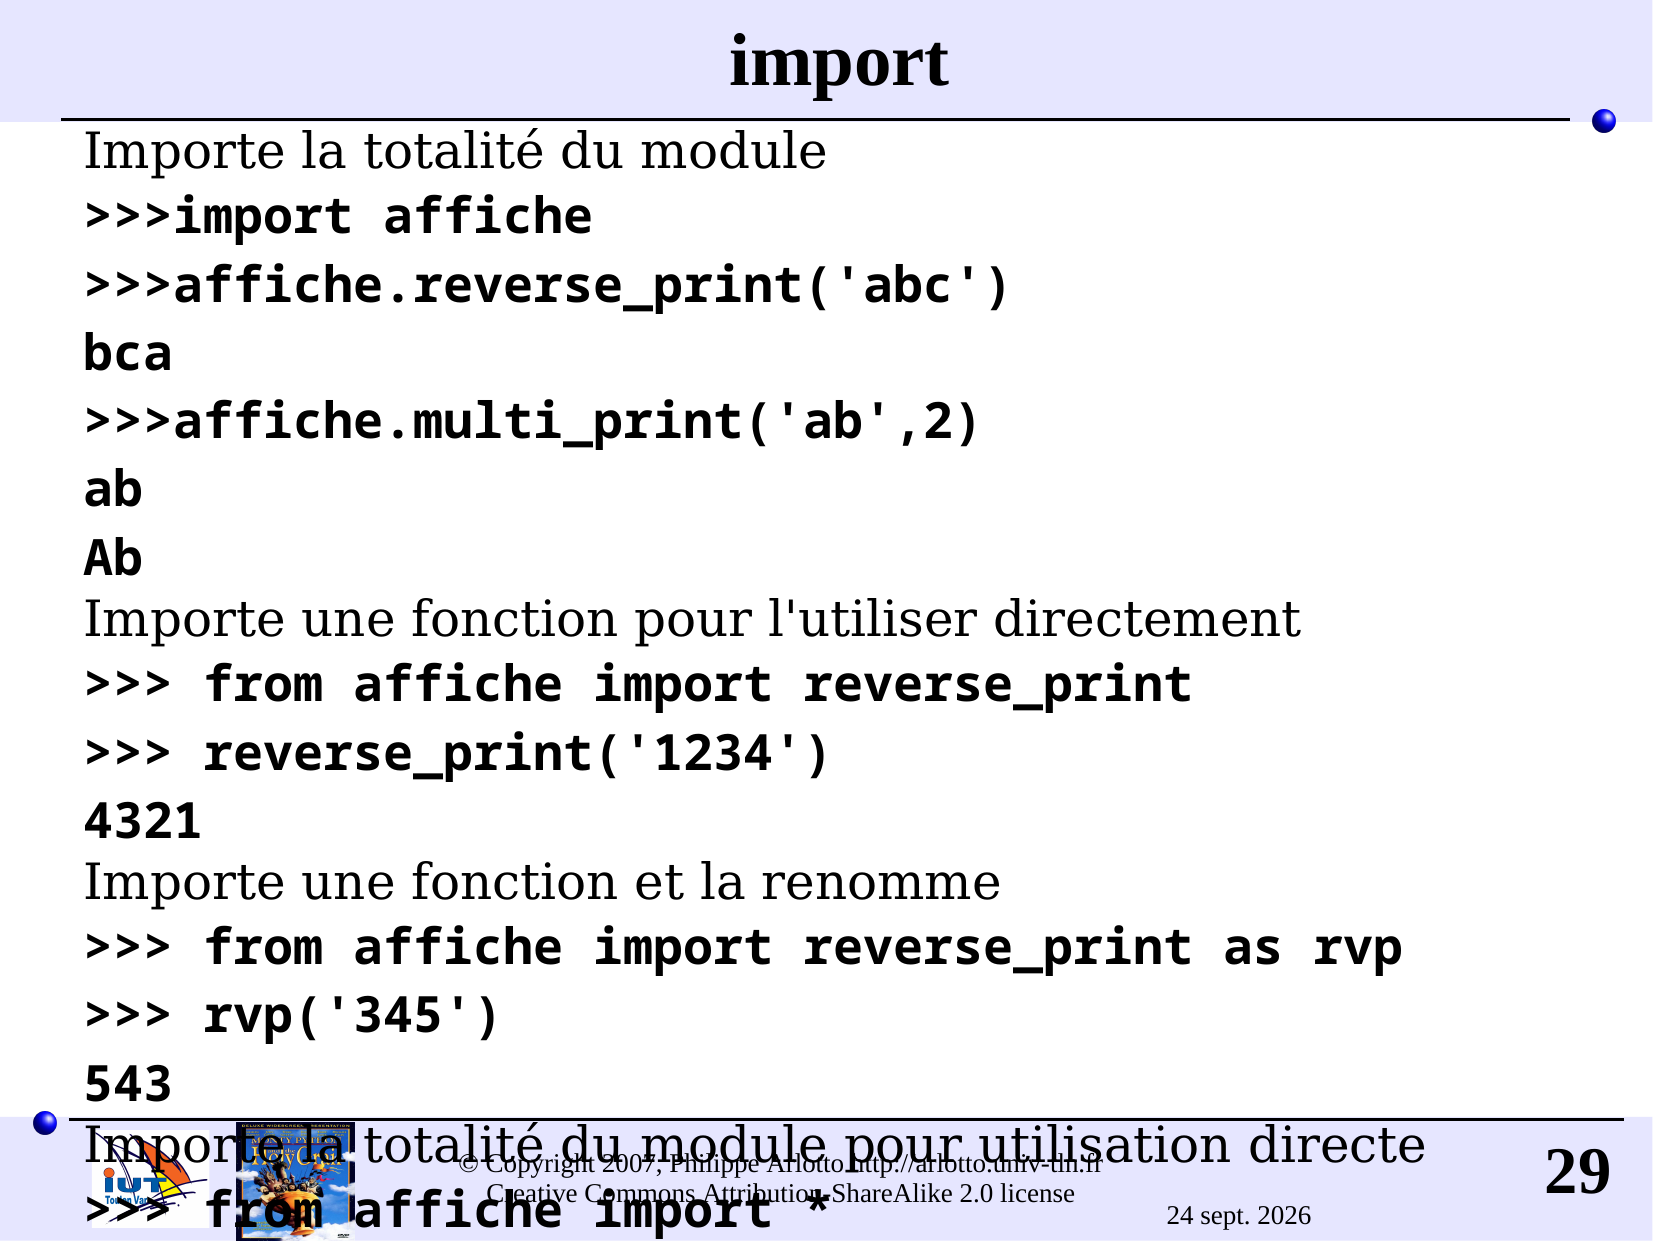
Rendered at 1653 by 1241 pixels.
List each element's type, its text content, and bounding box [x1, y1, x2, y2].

text_box Importe la totalité du module >>>import affiche >>>affiche.reverse_print('abc') bca >>>affiche.multi_print('ab',2) ab Ab Importe une fonction pour l'utiliser directement >>> from affiche import reverse_print >>> reverse_print('1234') 4321 Importe une fonction et la renomme >>> from affiche import reverse_print as rvp >>> rvp('345') 543 Importe la totalité du module pour utilisation directe >>> from affiche import * [83, 122, 1428, 1126]
picture [236, 1126, 355, 1241]
picture [236, 1205, 242, 1222]
title import [95, 11, 1585, 110]
